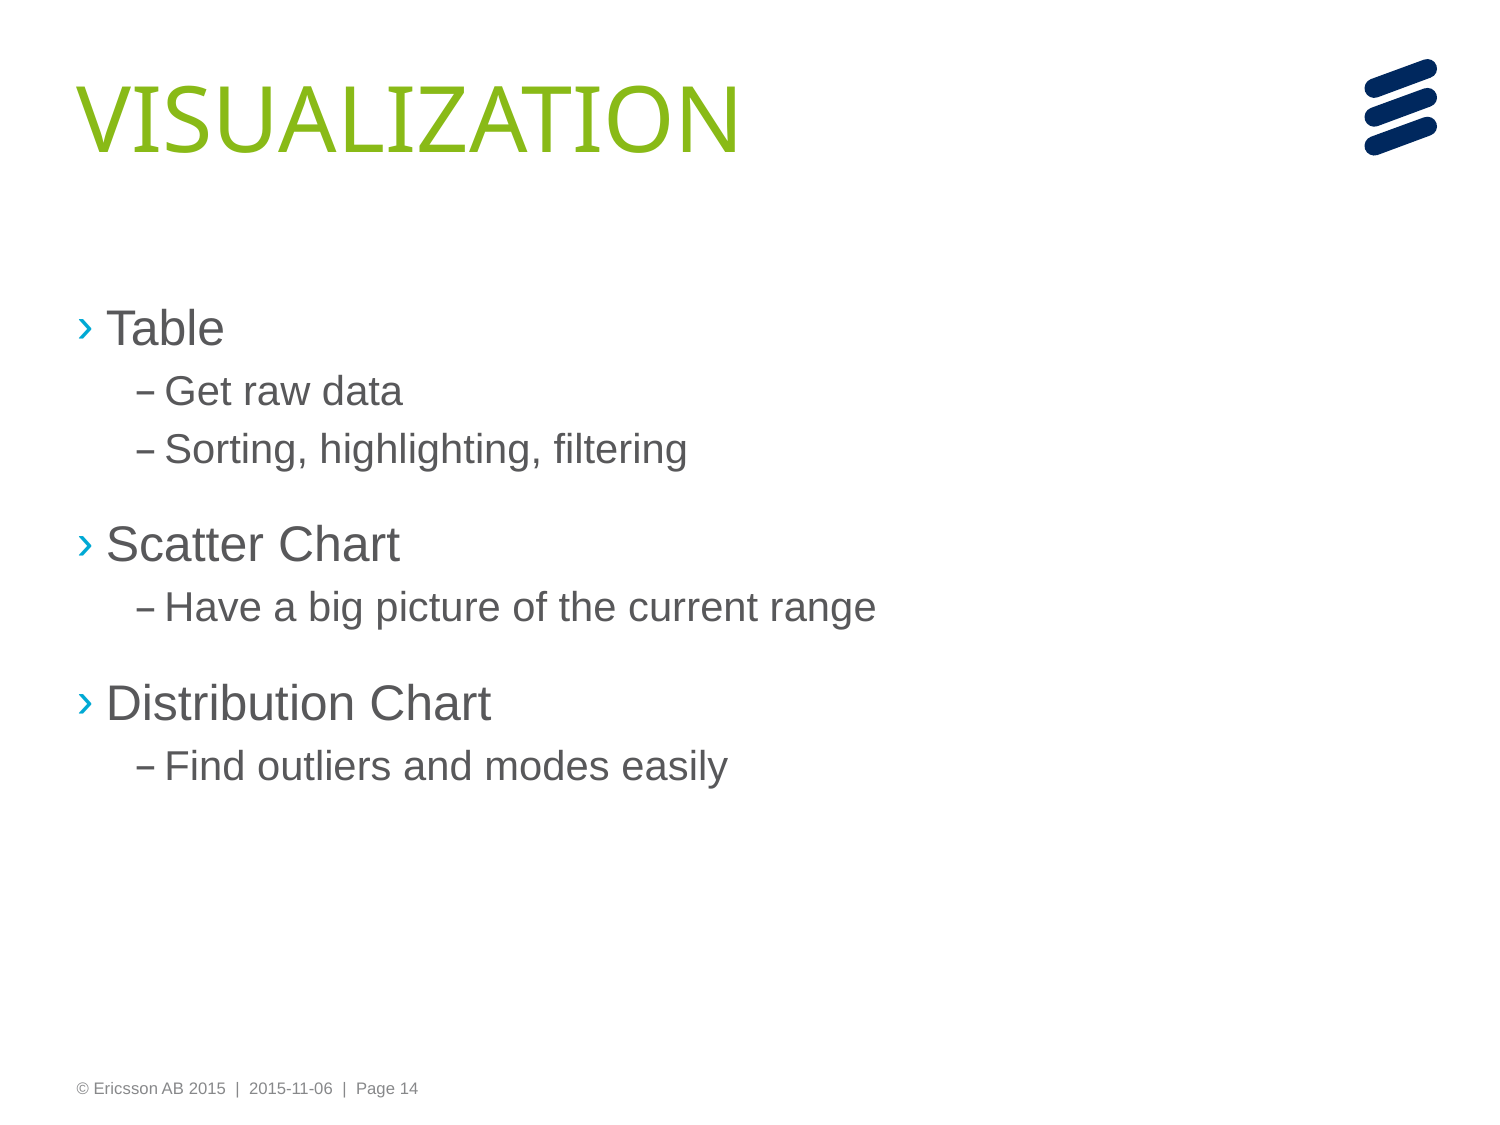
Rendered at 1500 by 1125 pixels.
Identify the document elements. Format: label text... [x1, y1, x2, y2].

title VISUALIZATION [64, 39, 1294, 218]
list Table Get raw data Sorting, highlighting, filtering Scatter Chart Have a big picture of the current range Distribution Chart Find outliers and modes easily [65, 295, 1436, 928]
